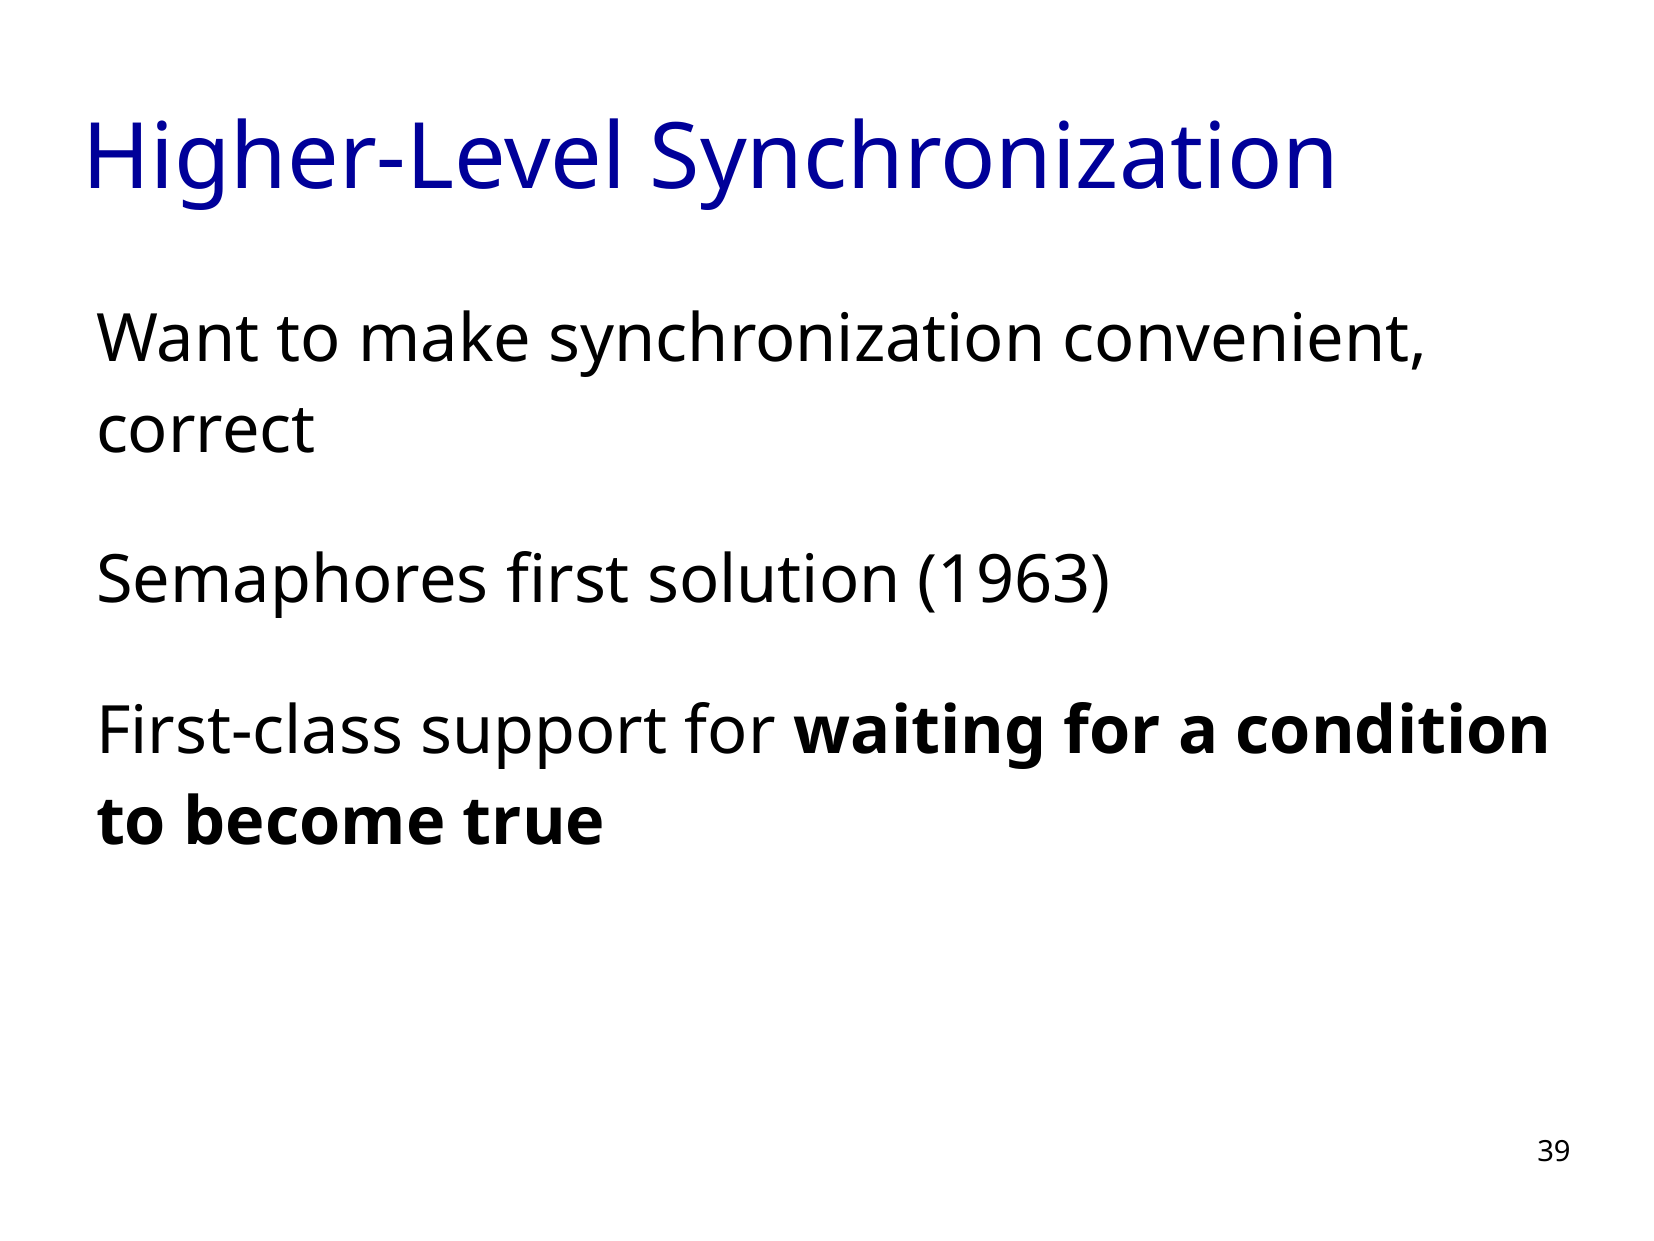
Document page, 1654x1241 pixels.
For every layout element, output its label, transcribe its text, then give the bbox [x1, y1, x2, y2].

title Higher-Level Synchronization [82, 49, 1571, 257]
list Want to make synchronization convenient, correct Semaphores first solution (1963) First-class support for waiting for a condition to become true [60, 290, 1571, 1096]
